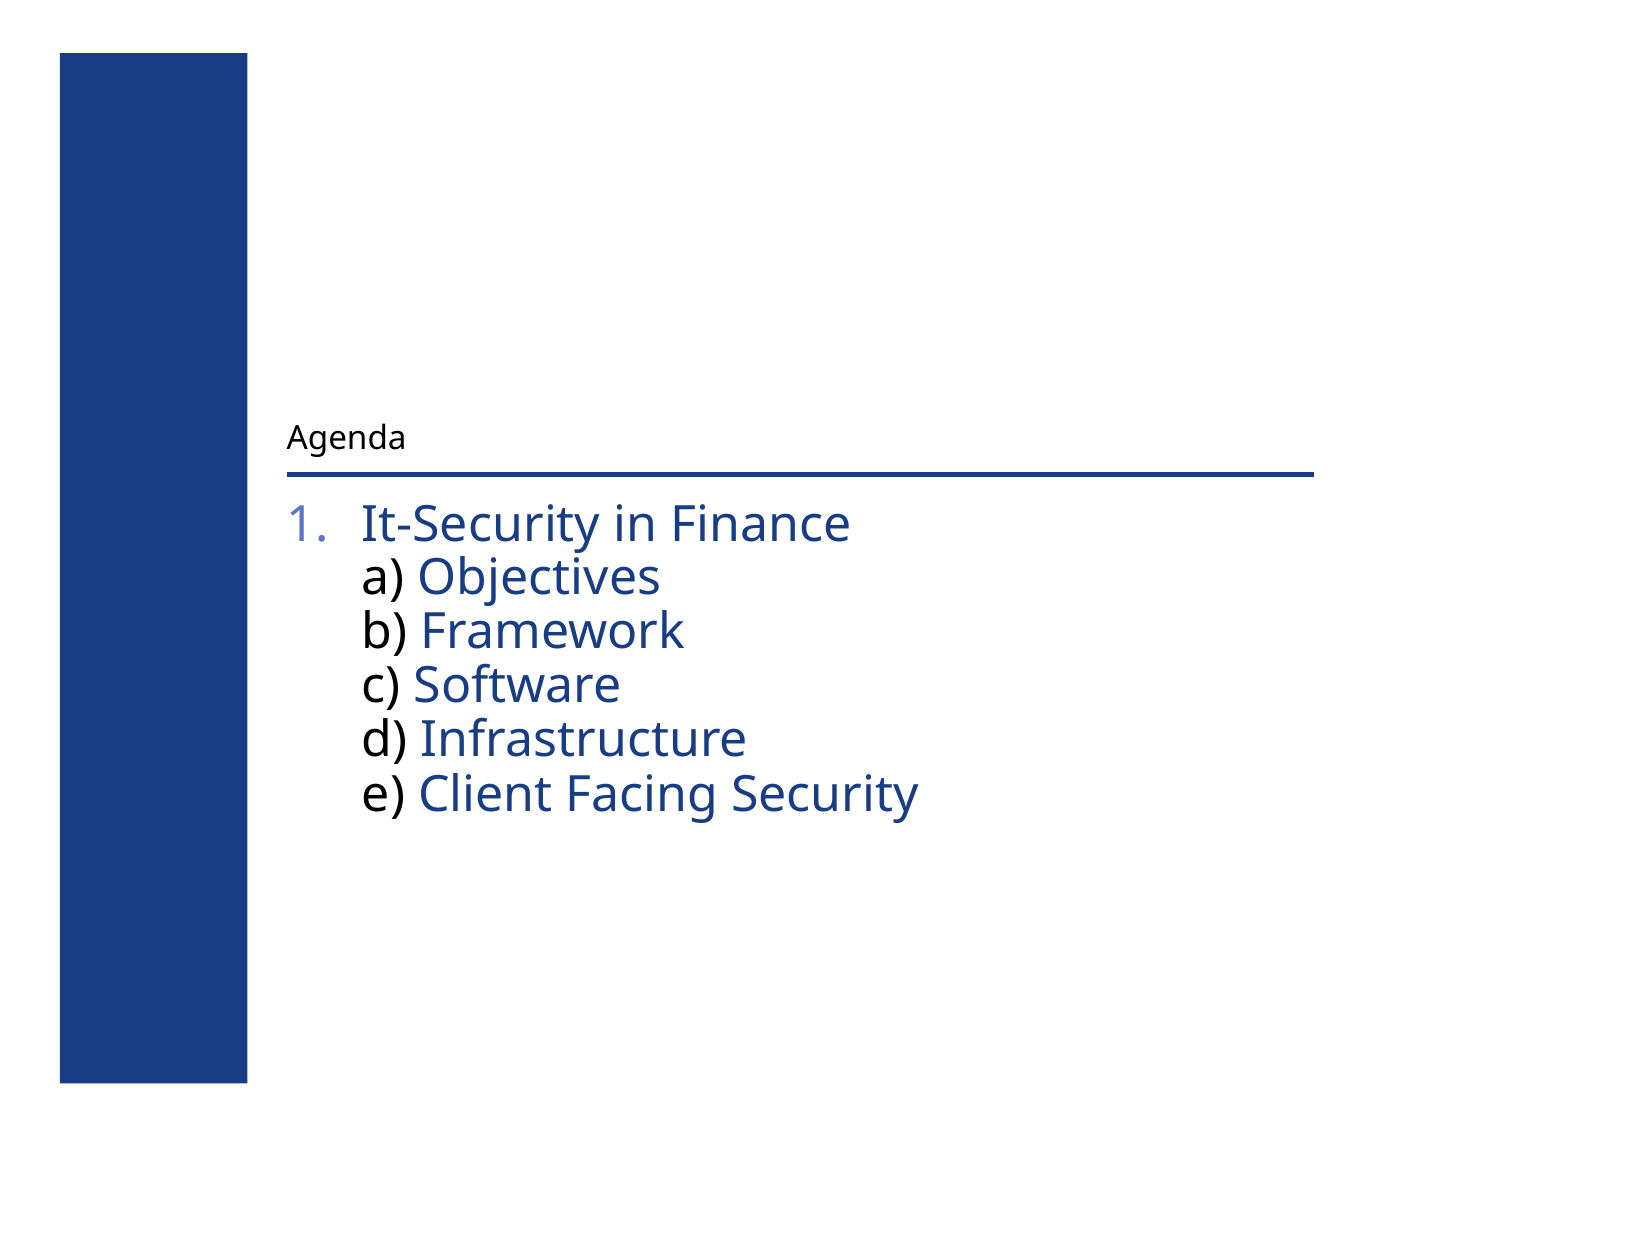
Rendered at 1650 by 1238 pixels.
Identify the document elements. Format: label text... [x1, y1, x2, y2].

subtitle It-Security in Finance Objectives Framework Software Infrastructure Client Facing Security [286, 497, 1316, 1051]
title Agenda [286, 178, 1316, 456]
